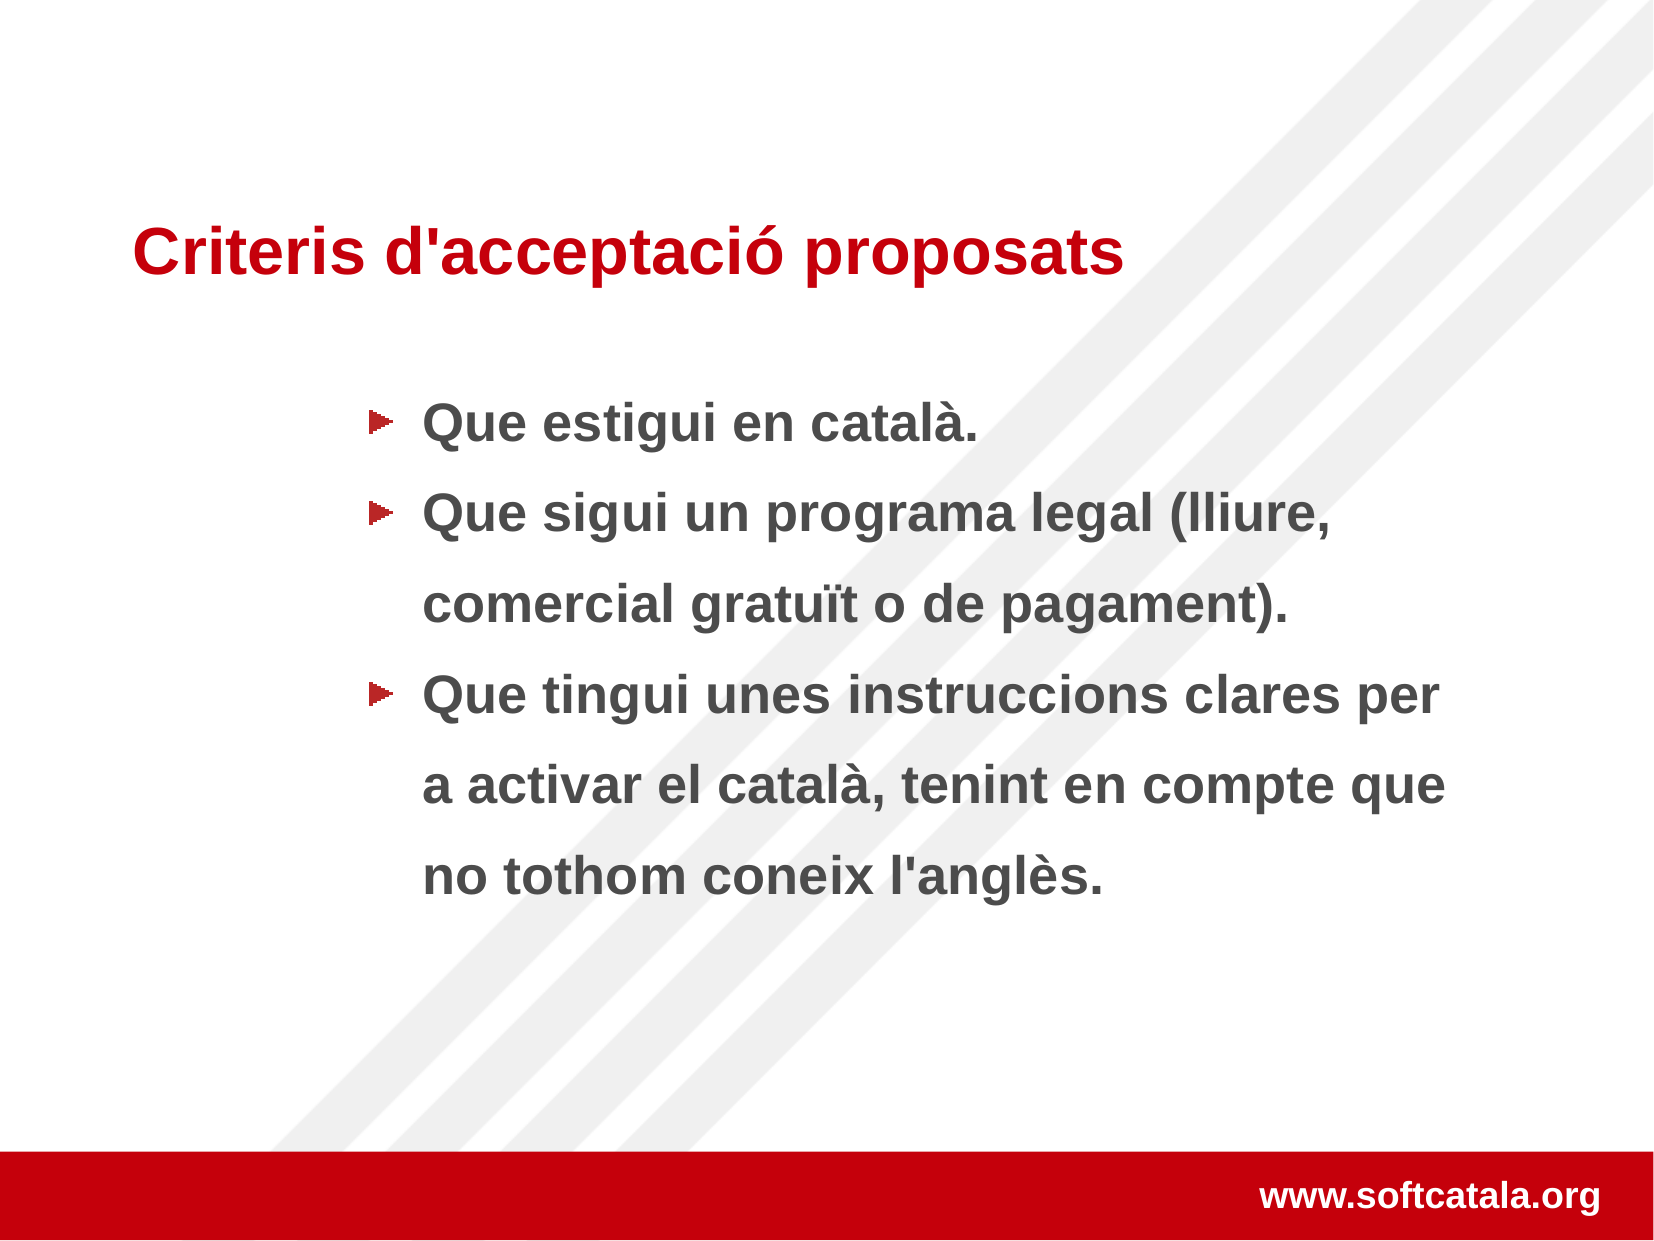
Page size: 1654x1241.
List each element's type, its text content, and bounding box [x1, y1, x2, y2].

text_box Que estigui en català. Que sigui un programa legal (lliure, comercial gratuït o de pagament). Que tingui unes instruccions clares per a activar el català, tenint en compte que no tothom coneix l'anglès. [118, 354, 1501, 1148]
text_box www.softcatala.org [0, 1151, 1654, 1241]
text_box Criteris d'acceptació proposats [118, 206, 1501, 297]
picture [0, 0, 1654, 1151]
